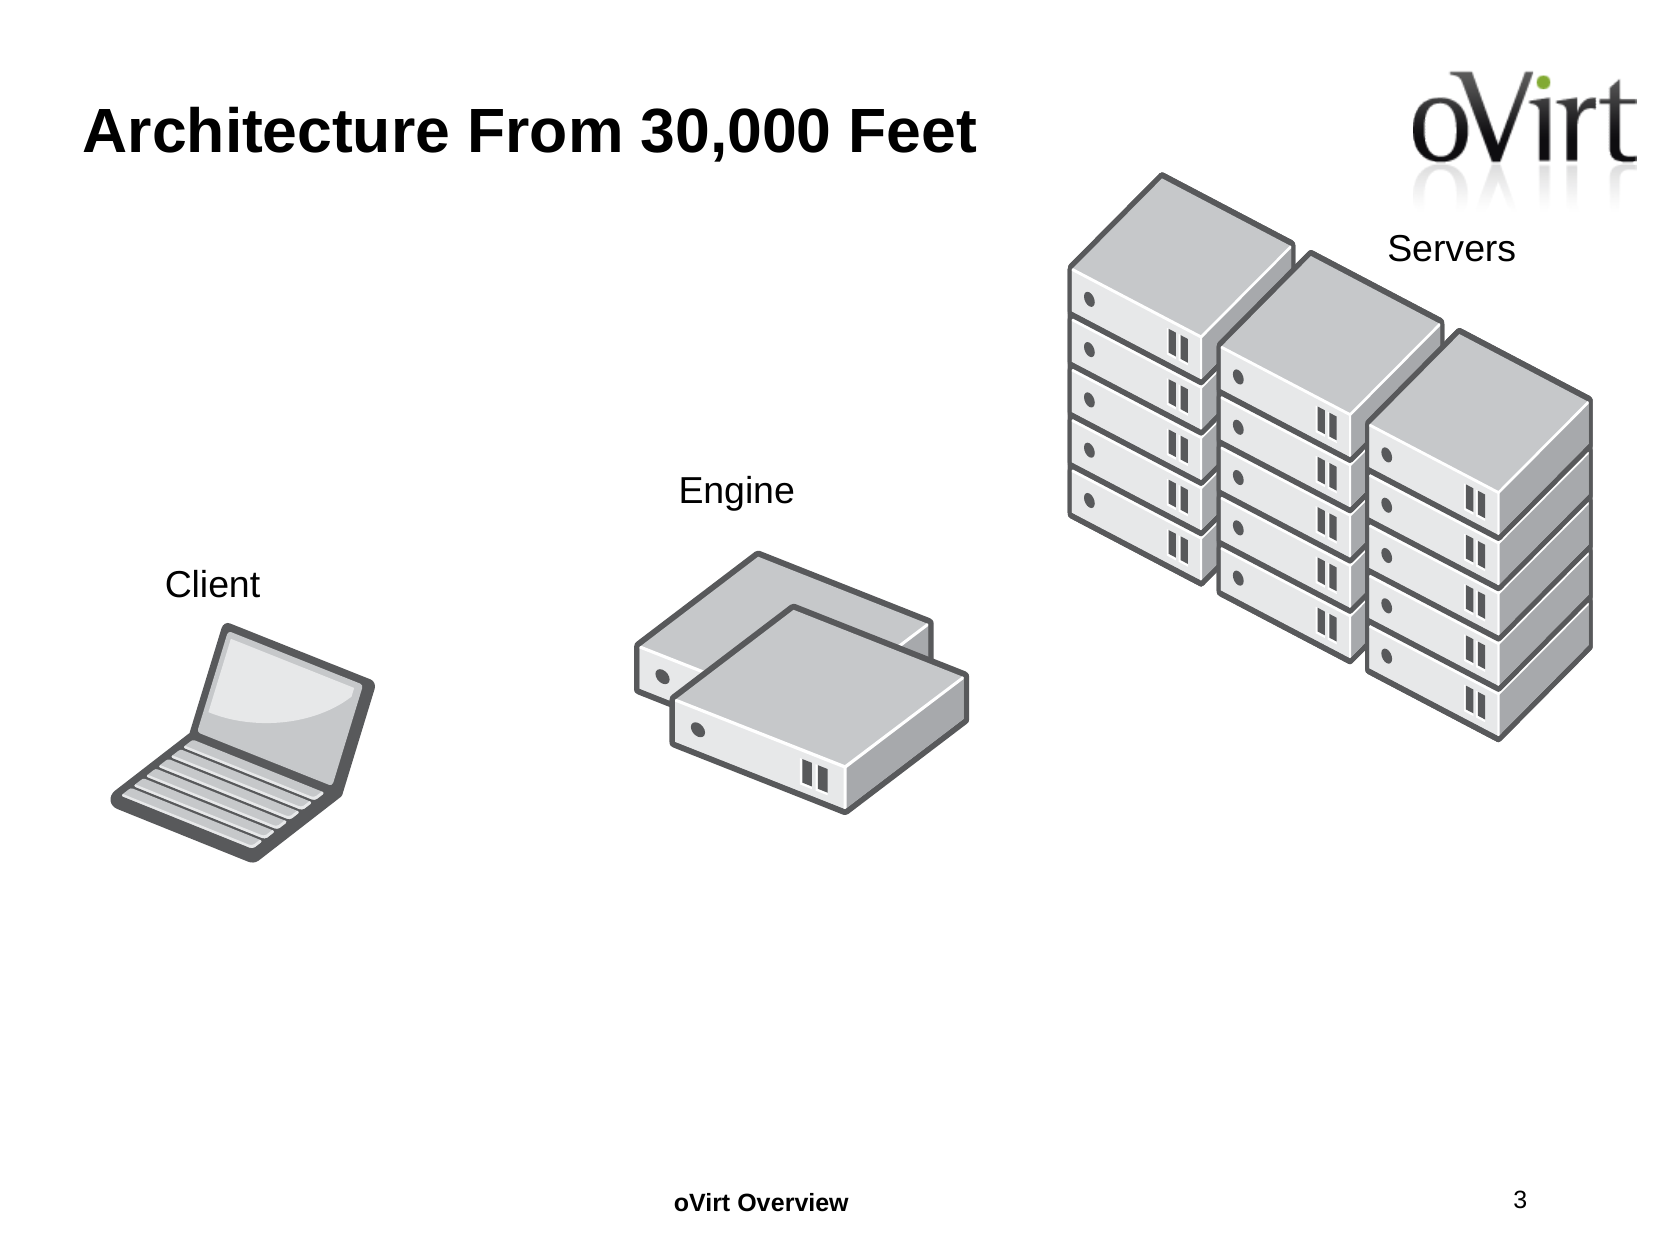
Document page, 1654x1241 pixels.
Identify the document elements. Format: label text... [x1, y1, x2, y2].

picture [634, 550, 970, 815]
picture [110, 622, 376, 863]
title Architecture From 30,000 Feet [82, 37, 1571, 226]
picture [1067, 63, 1637, 743]
text_box Engine [663, 462, 852, 519]
text_box Servers [1372, 219, 1561, 277]
text_box Client [150, 556, 338, 614]
